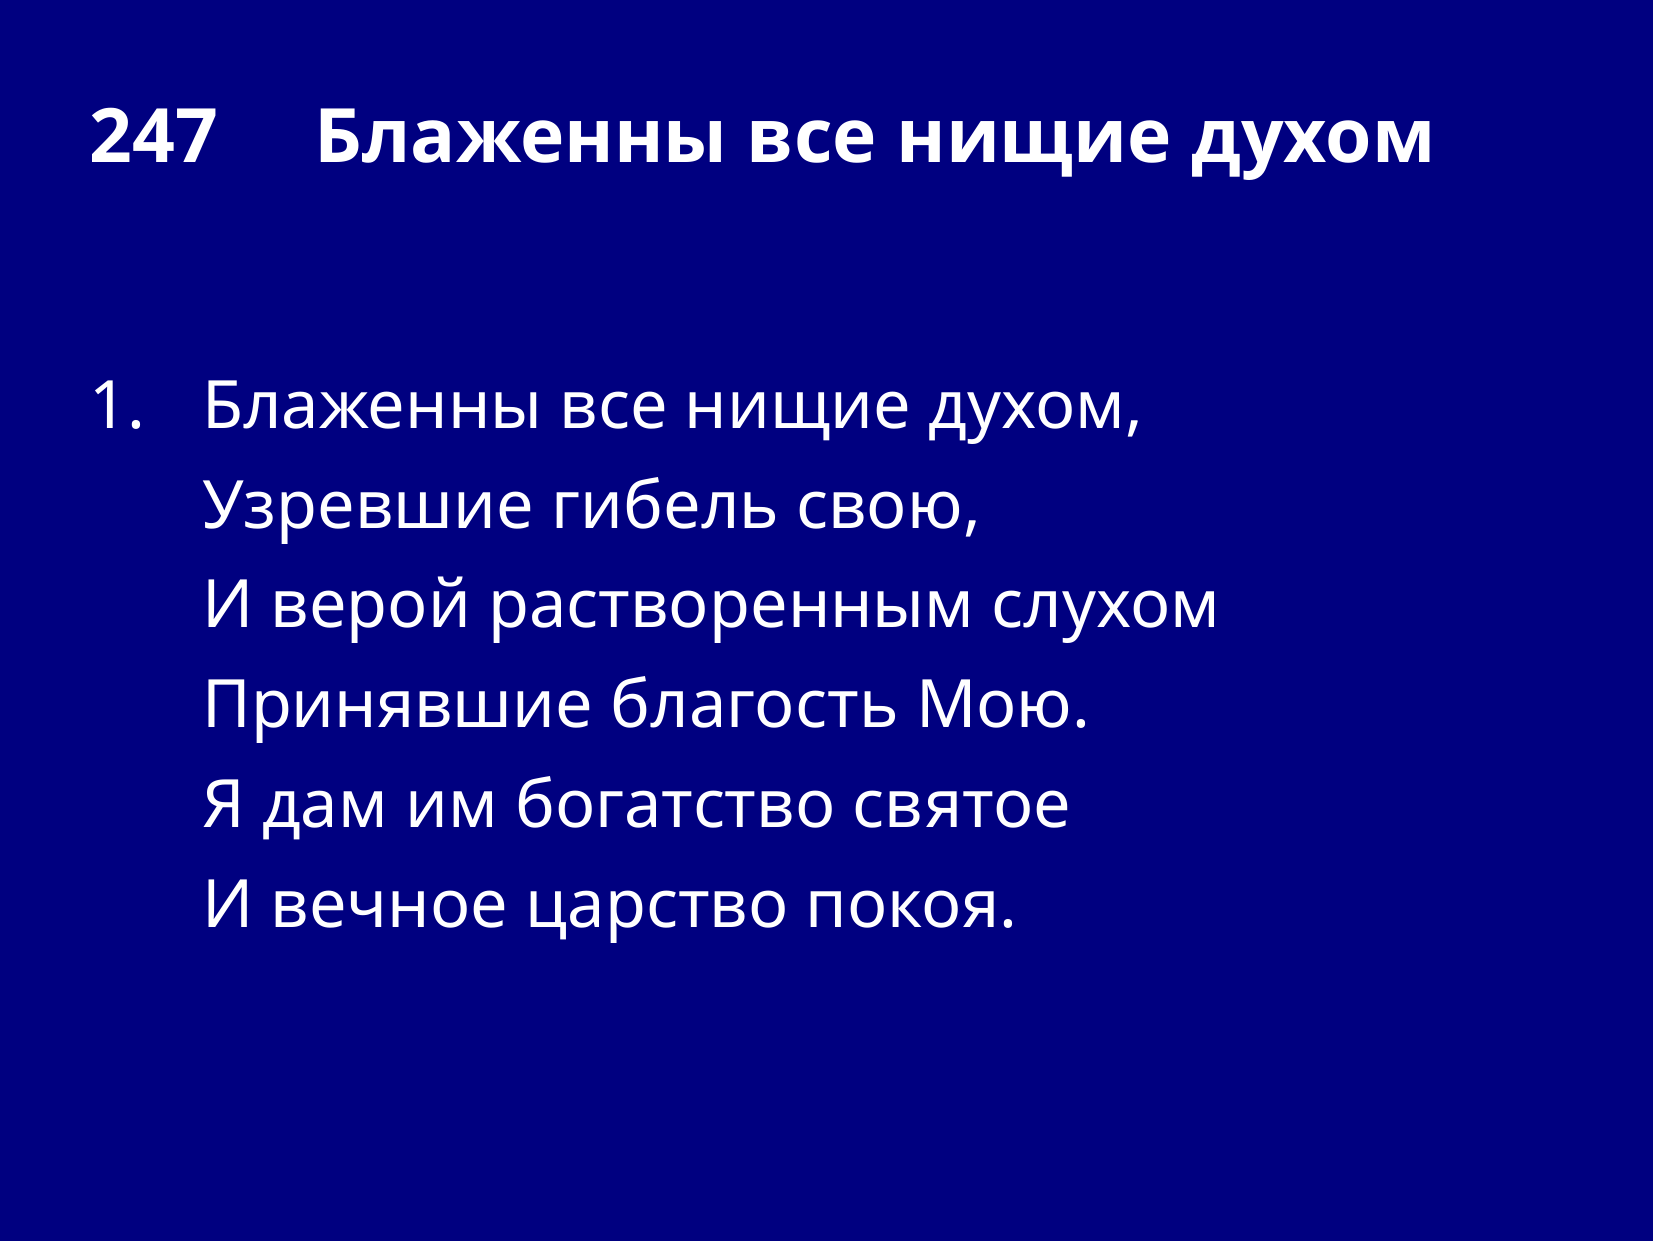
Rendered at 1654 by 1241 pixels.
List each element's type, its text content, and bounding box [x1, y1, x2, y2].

text_box 1. Блаженны все нищие духом, Узревшие гибель свою, И верой растворенным слухом Принявшие благость Мою. Я дам им богатство святое И вечное царство покоя. [75, 188, 1576, 1163]
text_box 247 Блаженны все нищие духом [75, 75, 1653, 188]
